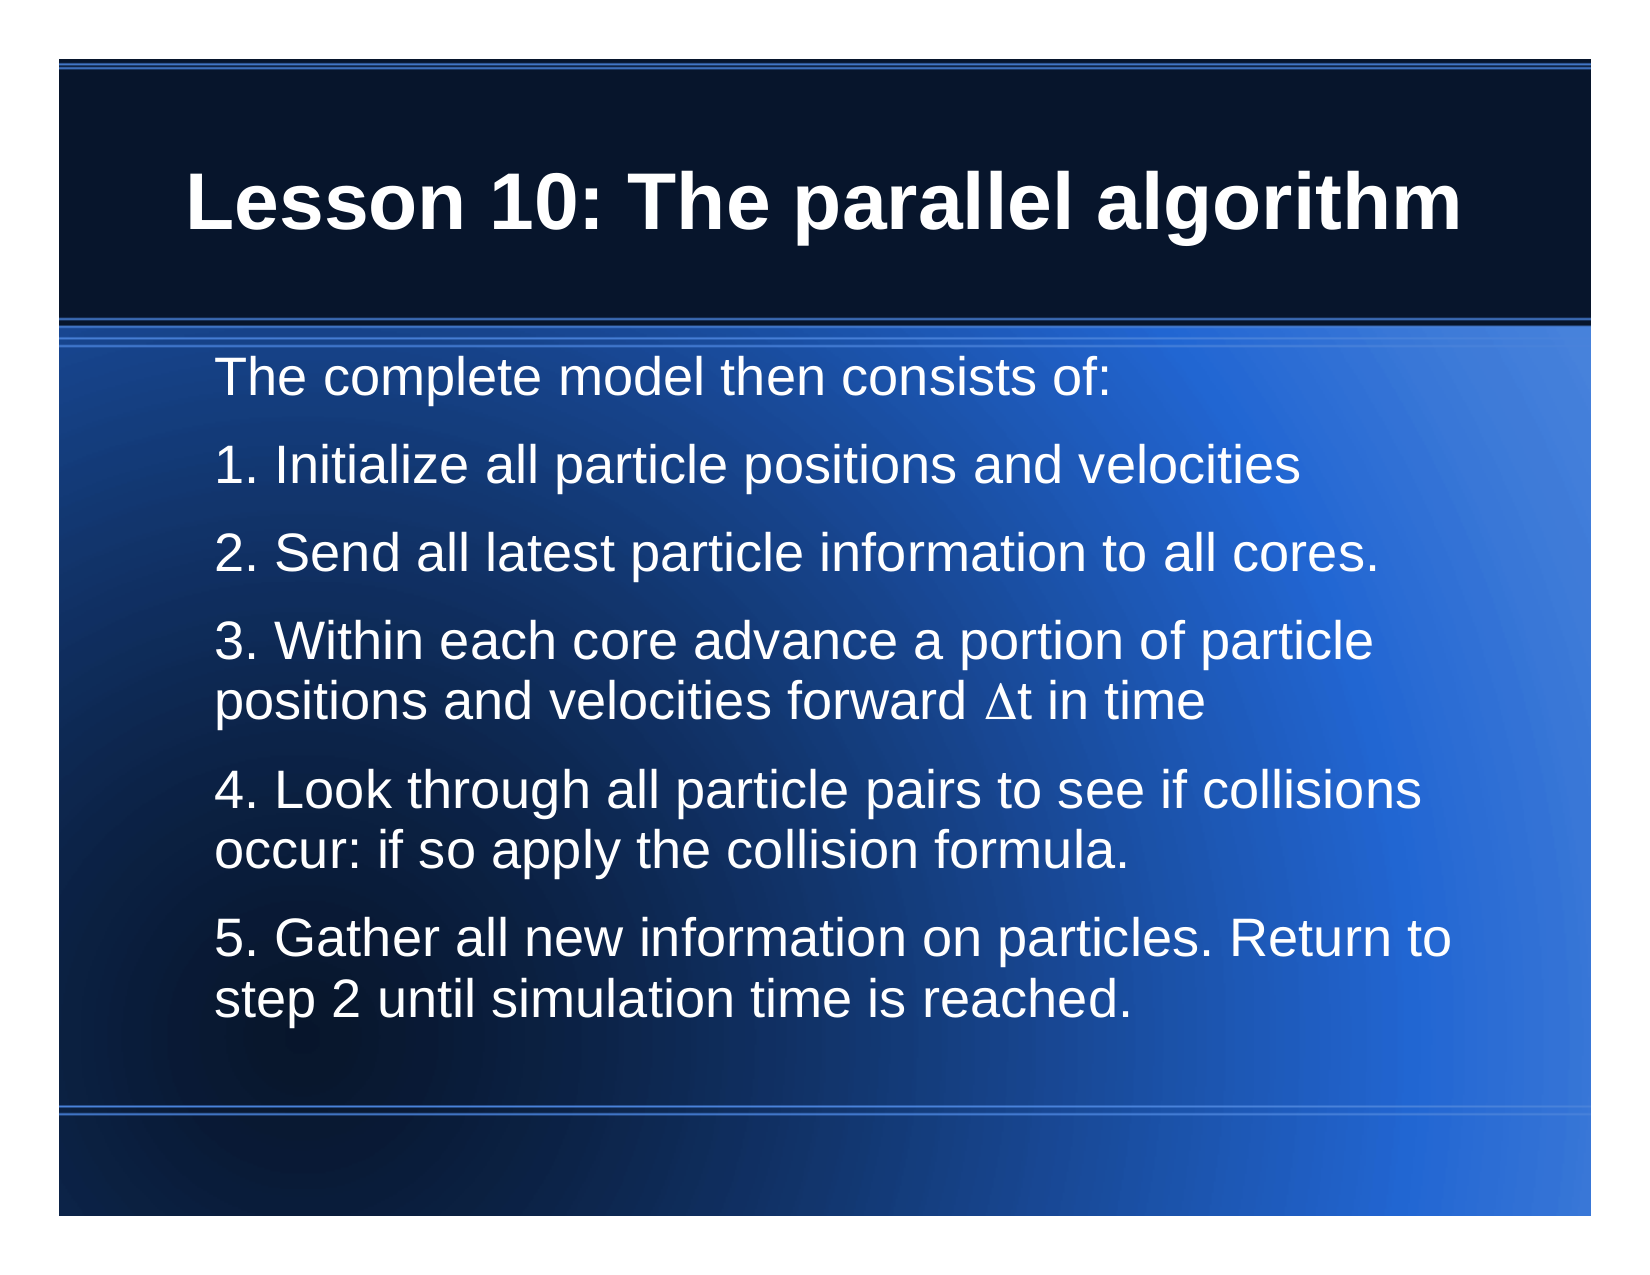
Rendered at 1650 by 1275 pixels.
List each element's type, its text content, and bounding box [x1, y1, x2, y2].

picture [59, 59, 1591, 1216]
list The complete model then consists of: 1. Initialize all particle positions and velocities 2. Send all latest particle information to all cores. 3. Within each core advance a portion of particle positions and velocities forward Δt in time 4. Look through all particle pairs to see if collisions occur: if so apply the collision formula. 5. Gather all new information on particles. Return to step 2 until simulation time is reached. [143, 346, 1523, 1110]
title Lesson 10: The parallel algorithm [135, 105, 1515, 299]
